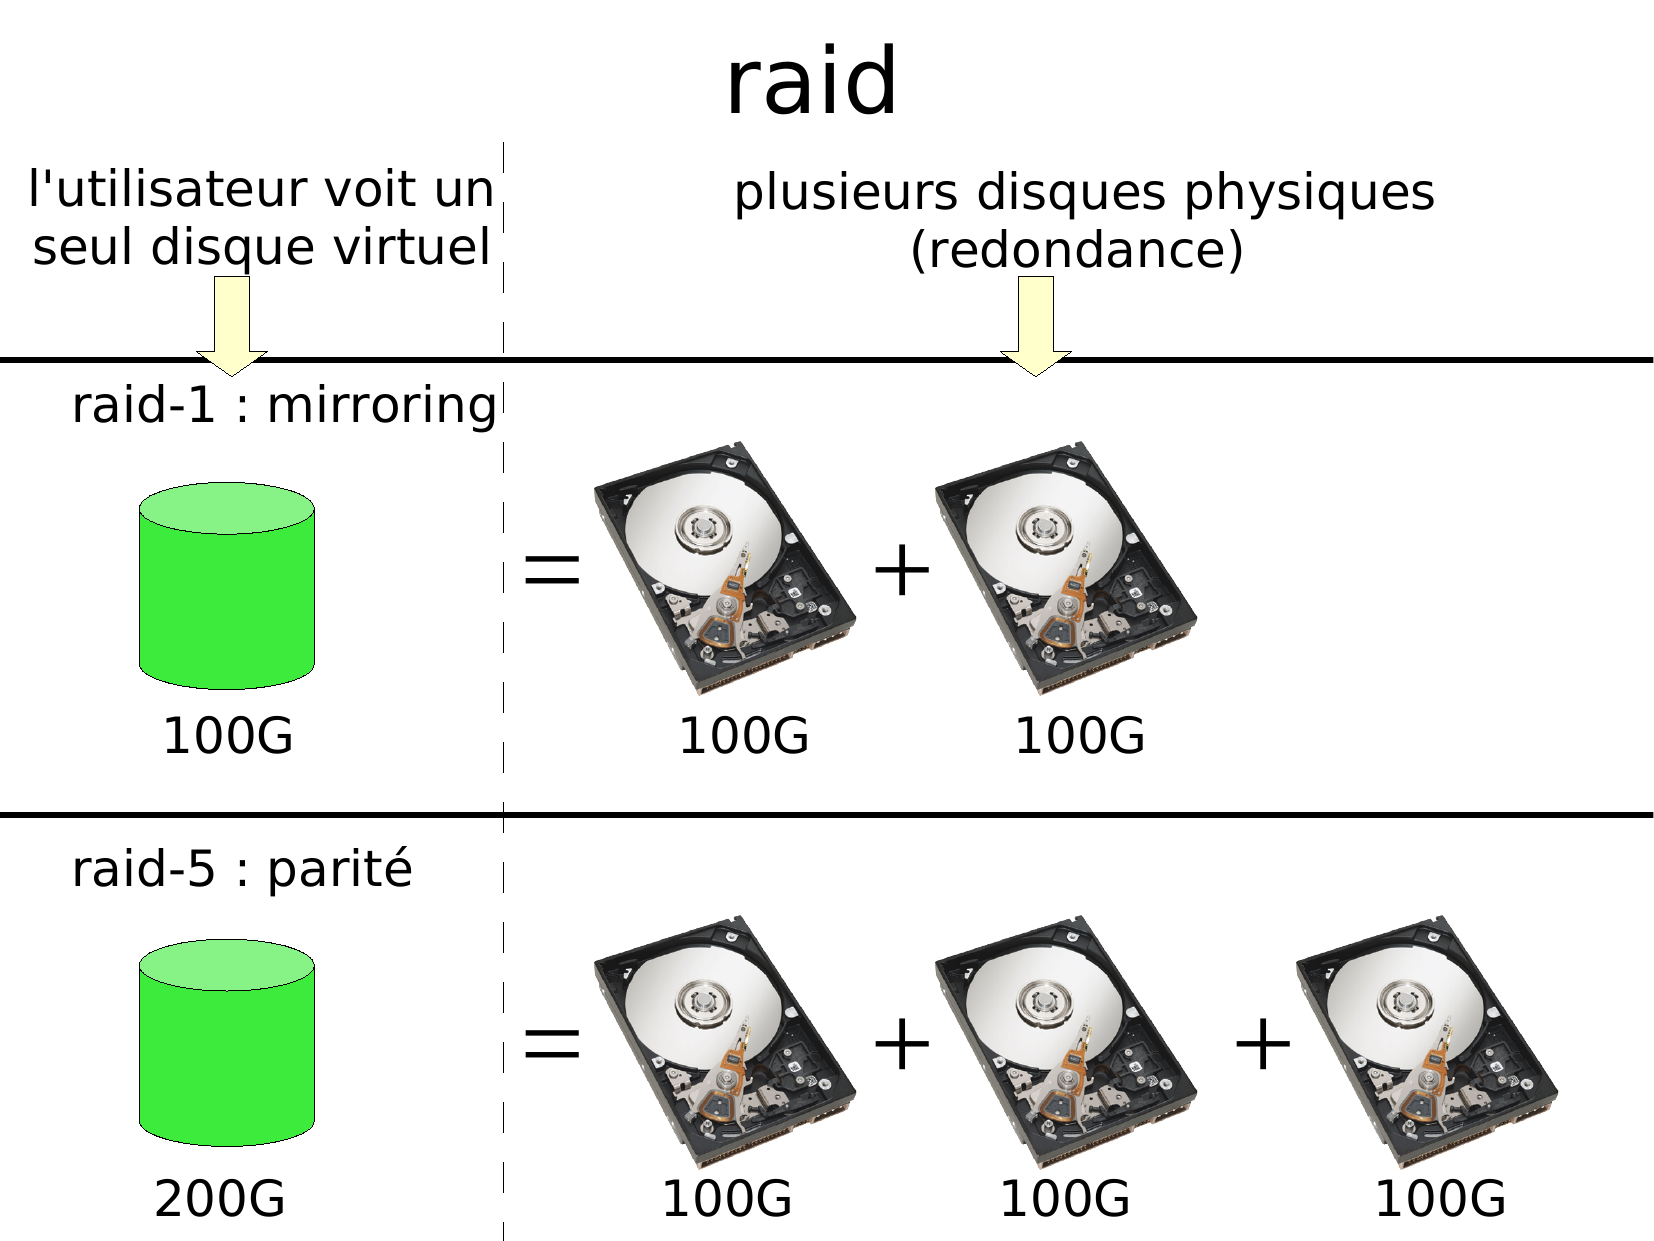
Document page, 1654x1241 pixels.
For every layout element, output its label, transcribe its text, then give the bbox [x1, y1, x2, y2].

text_box 100G [660, 1170, 795, 1229]
text_box + [870, 509, 935, 630]
text_box raid-5 : parité [71, 840, 415, 899]
text_box + [870, 983, 935, 1105]
text_box plusieurs disques physiques (redondance) [733, 162, 1438, 280]
text_box = [520, 983, 586, 1105]
picture [586, 431, 863, 708]
text_box [1000, 276, 1072, 377]
text_box [139, 510, 315, 690]
title raid [121, 17, 1504, 143]
text_box 100G [1373, 1170, 1508, 1229]
text_box = [520, 509, 586, 630]
text_box [196, 276, 268, 377]
text_box 100G [161, 707, 296, 766]
text_box 100G [677, 707, 812, 766]
text_box raid-1 : mirroring [71, 376, 500, 435]
text_box 200G [153, 1170, 288, 1229]
picture [927, 431, 1204, 708]
text_box + [1231, 983, 1297, 1105]
text_box l'utilisateur voit un seul disque virtuel [27, 160, 498, 277]
text_box programme C vulnérable [139, 482, 315, 535]
text_box 100G [1013, 707, 1148, 766]
text_box [139, 967, 315, 1147]
text_box 100G [998, 1170, 1133, 1229]
text_box programme C vulnérable [139, 939, 315, 992]
picture [1288, 905, 1565, 1182]
picture [586, 905, 863, 1182]
picture [927, 905, 1204, 1182]
